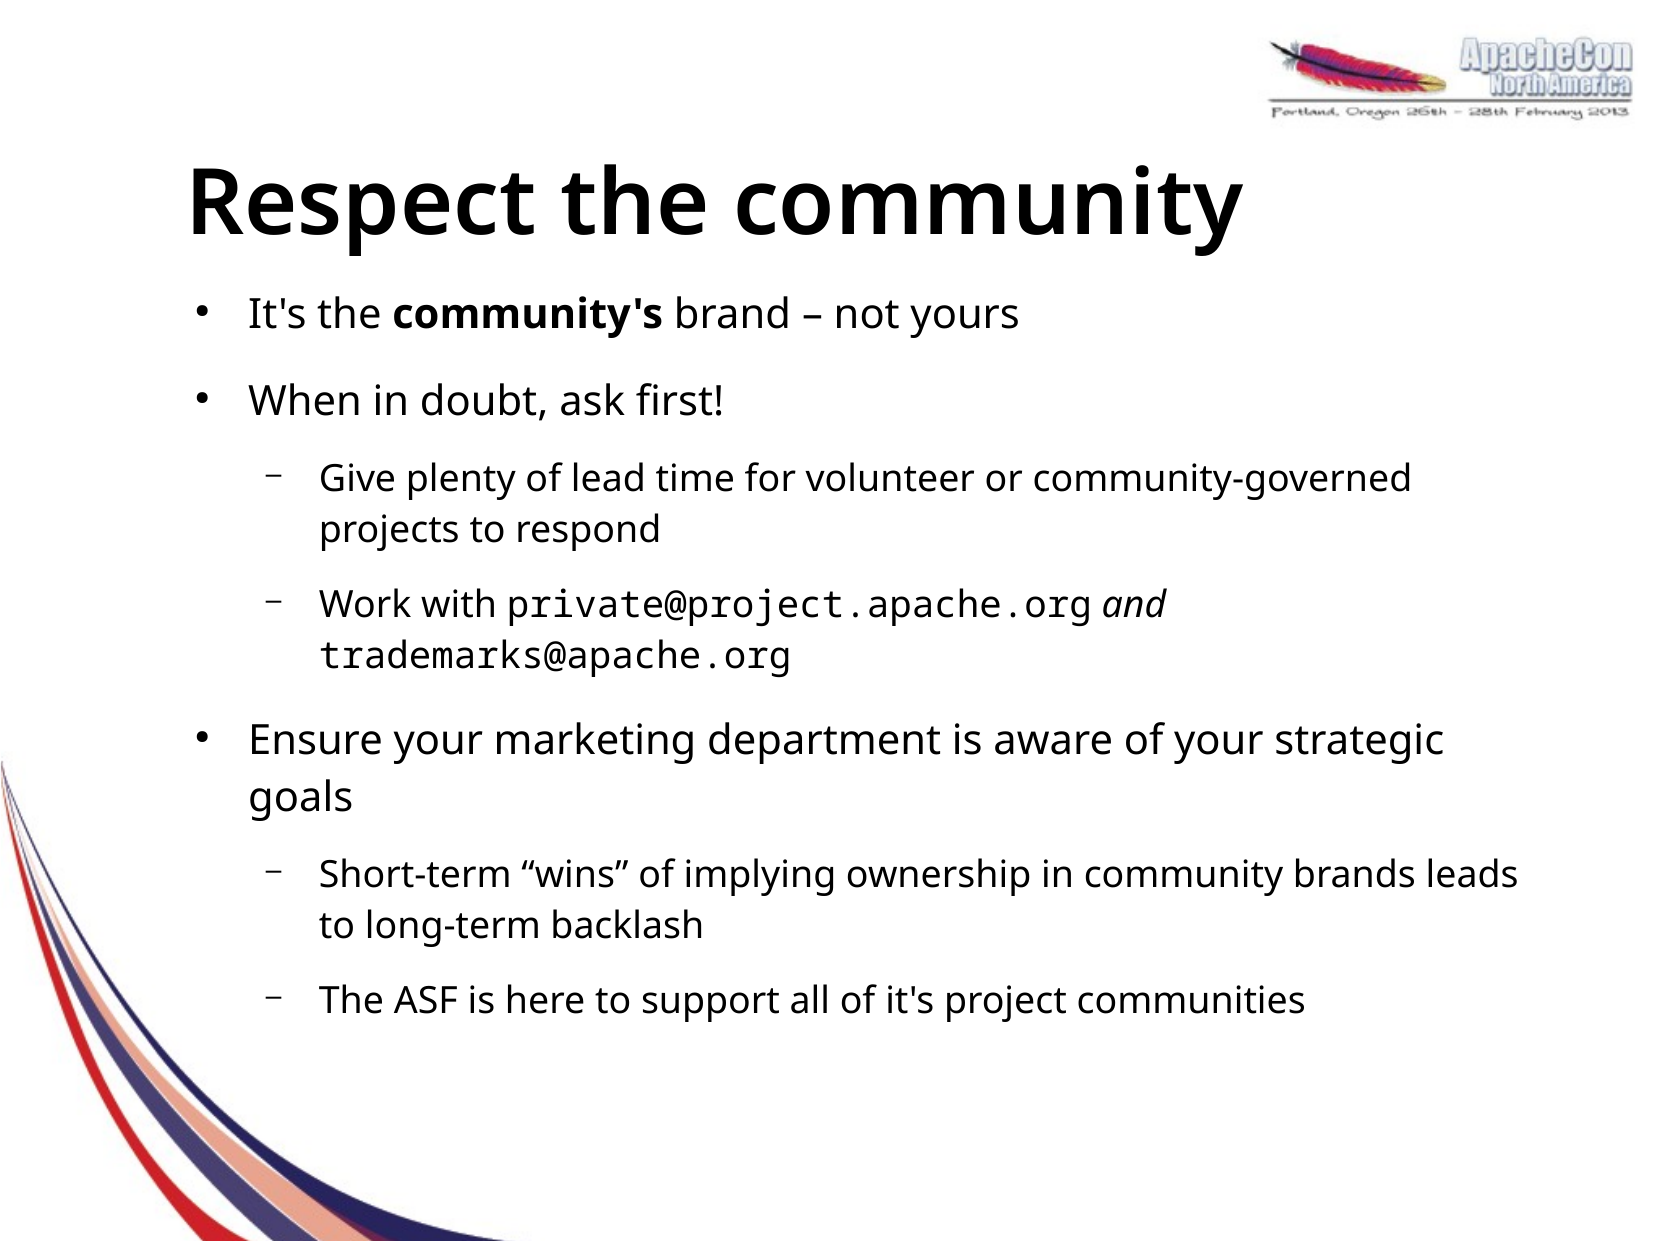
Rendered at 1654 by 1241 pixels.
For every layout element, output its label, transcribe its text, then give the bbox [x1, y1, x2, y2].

list It's the community's brand – not yours When in doubt, ask first! Give plenty of lead time for volunteer or community-governed projects to respond Work with private@project.apache.org and trademarks@apache.org Ensure your marketing department is aware of your strategic goals Short-term “wins” of implying ownership in community brands leads to long-term backlash The ASF is here to support all of it's project communities [177, 283, 1536, 1016]
picture [0, 0, 1654, 1241]
title Respect the community [177, 134, 1536, 262]
